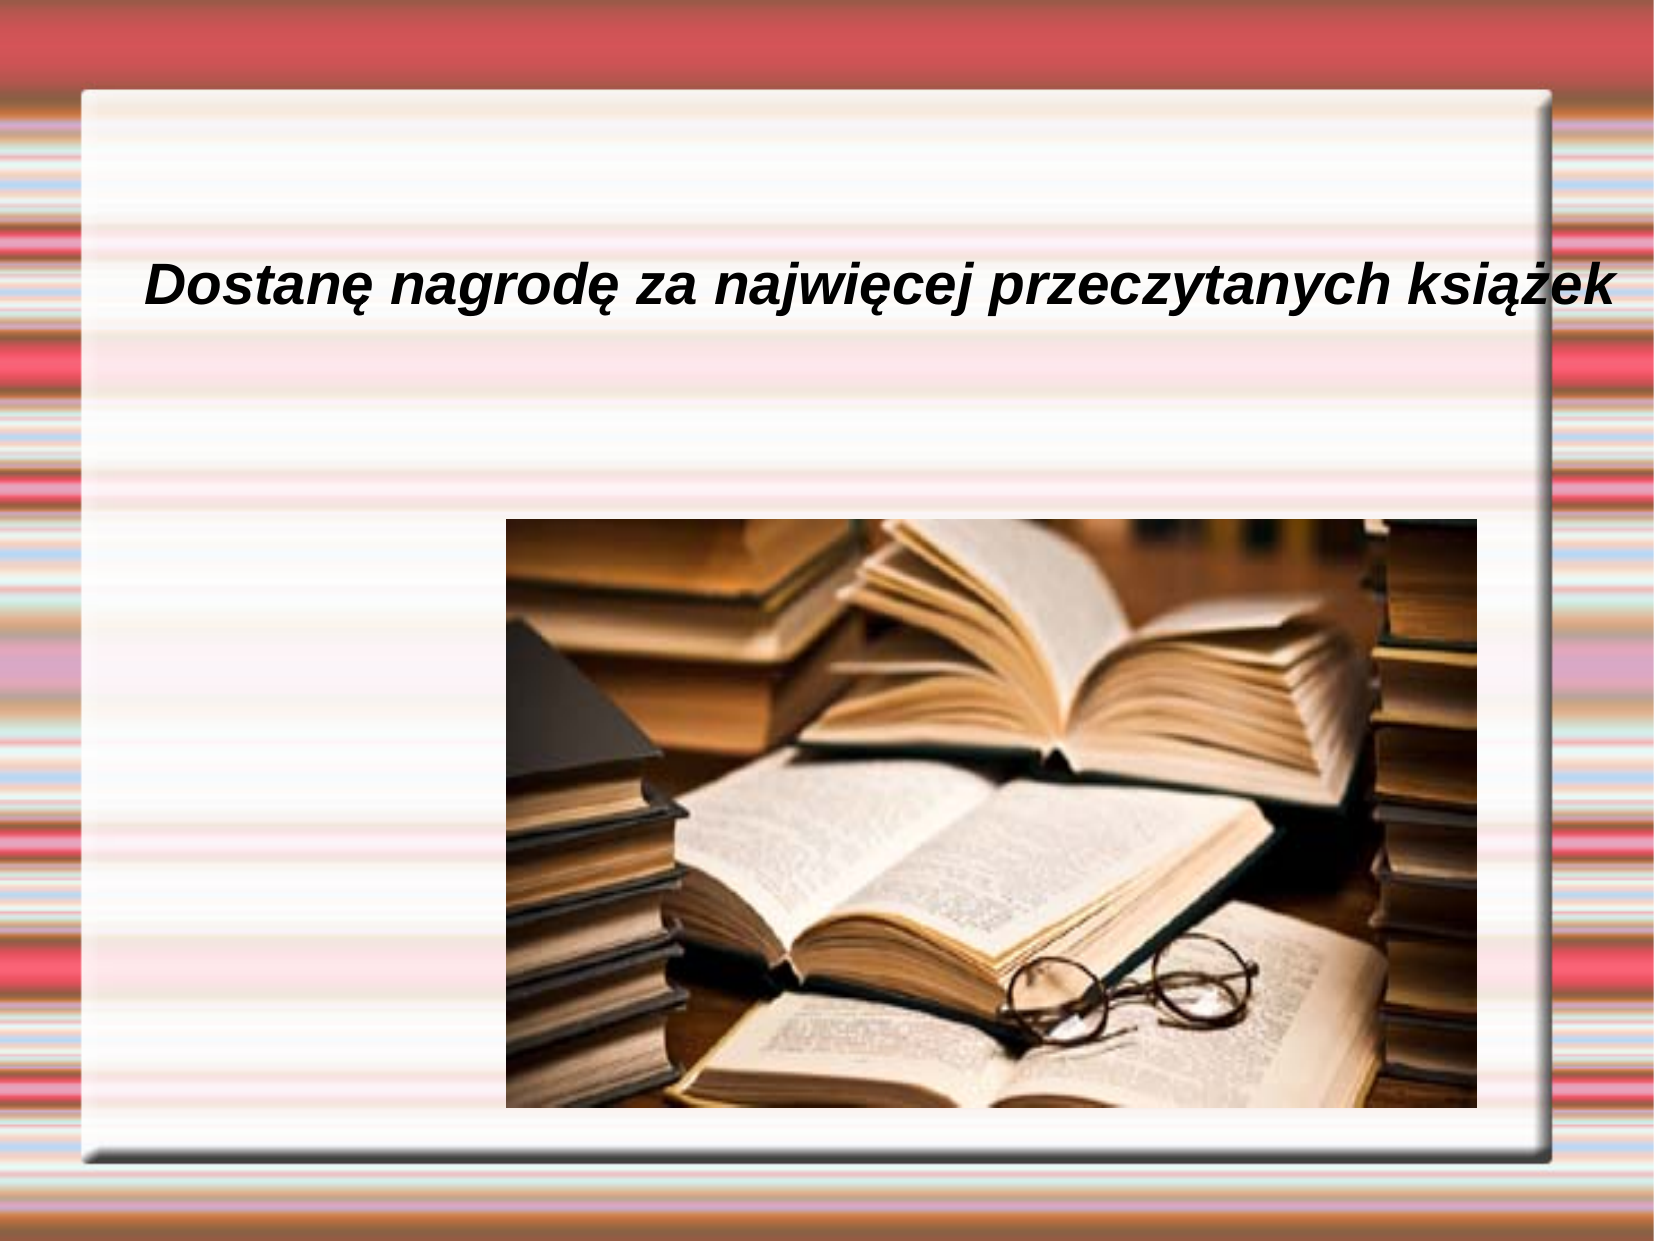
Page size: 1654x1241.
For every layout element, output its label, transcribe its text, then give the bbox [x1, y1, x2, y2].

picture [506, 519, 1477, 1108]
text_box Dostanę nagrodę za najwięcej przeczytanych książek [129, 244, 567, 591]
